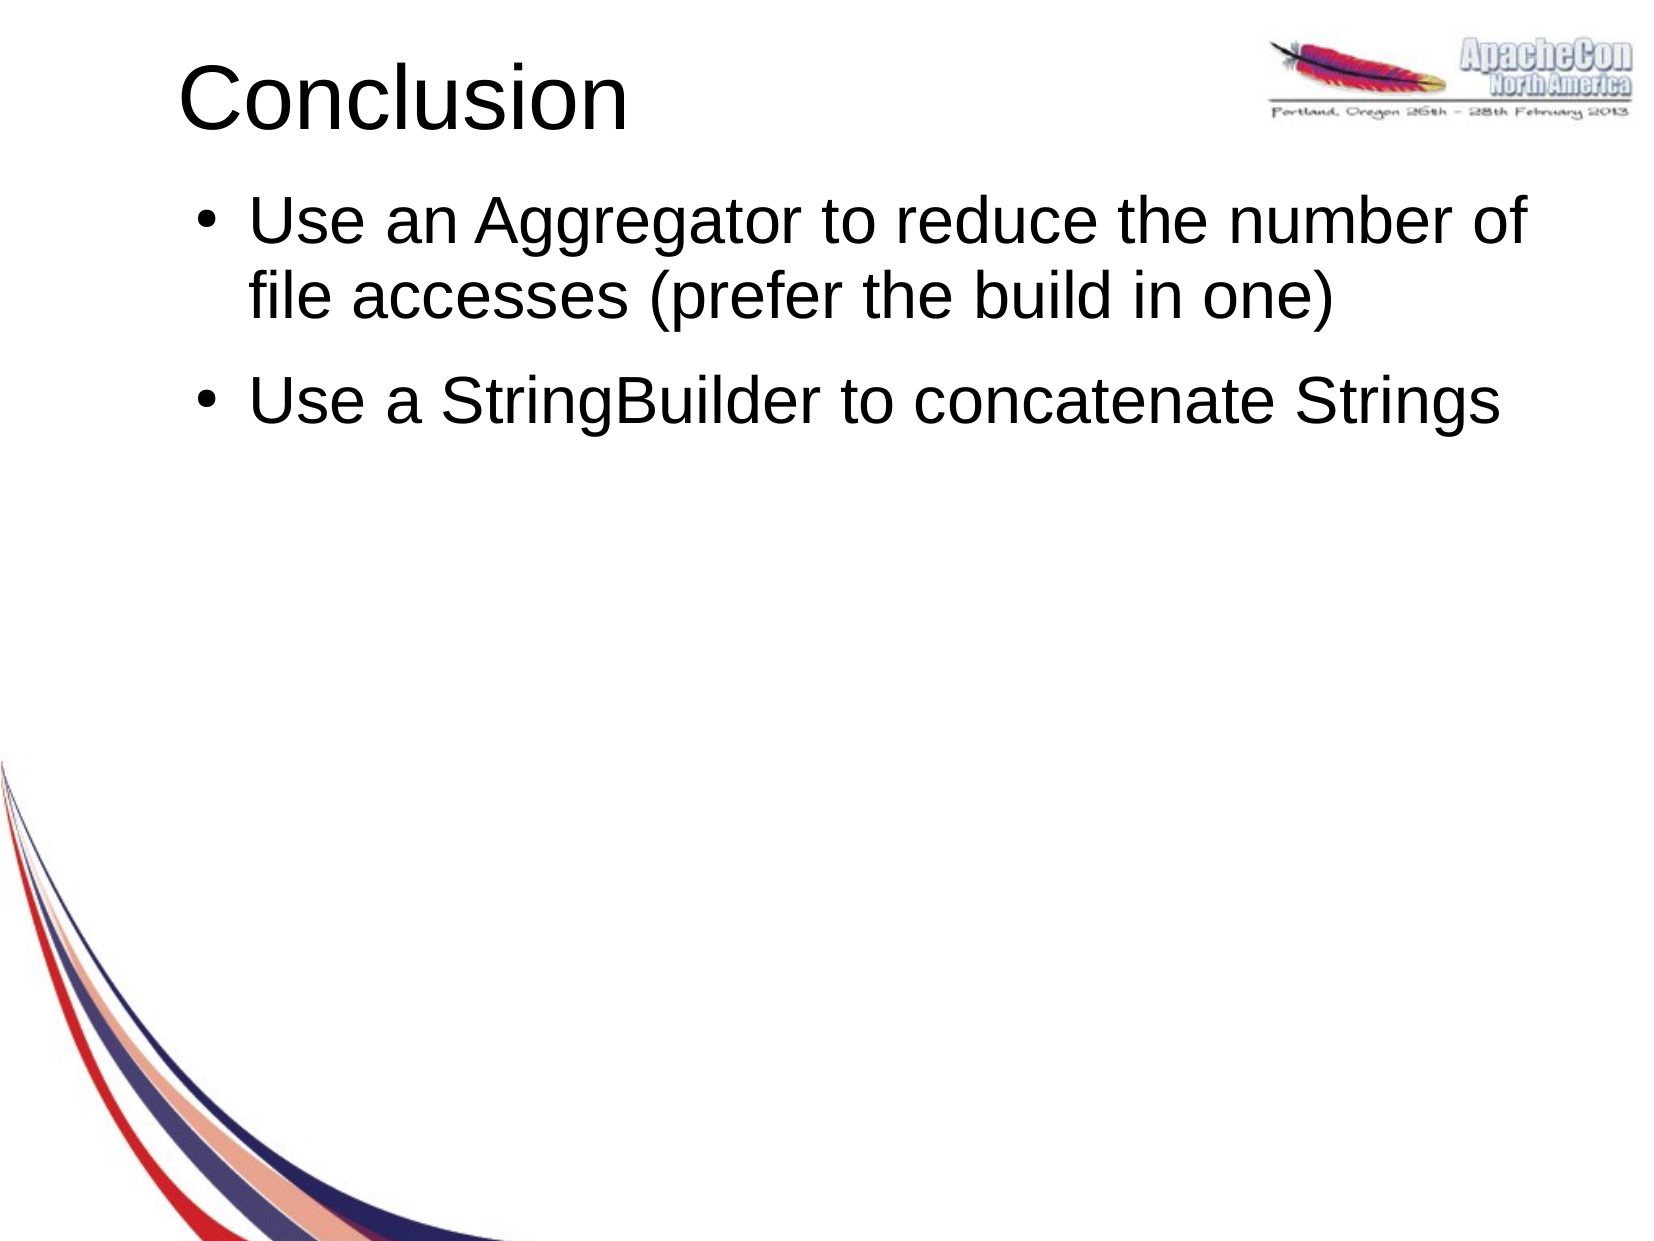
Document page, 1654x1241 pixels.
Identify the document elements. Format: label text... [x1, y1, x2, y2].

list Use an Aggregator to reduce the number of file accesses (prefer the build in one) Use a StringBuilder to concatenate Strings [177, 183, 1536, 1002]
title Conclusion [177, 41, 1536, 154]
picture [0, 0, 1654, 1241]
